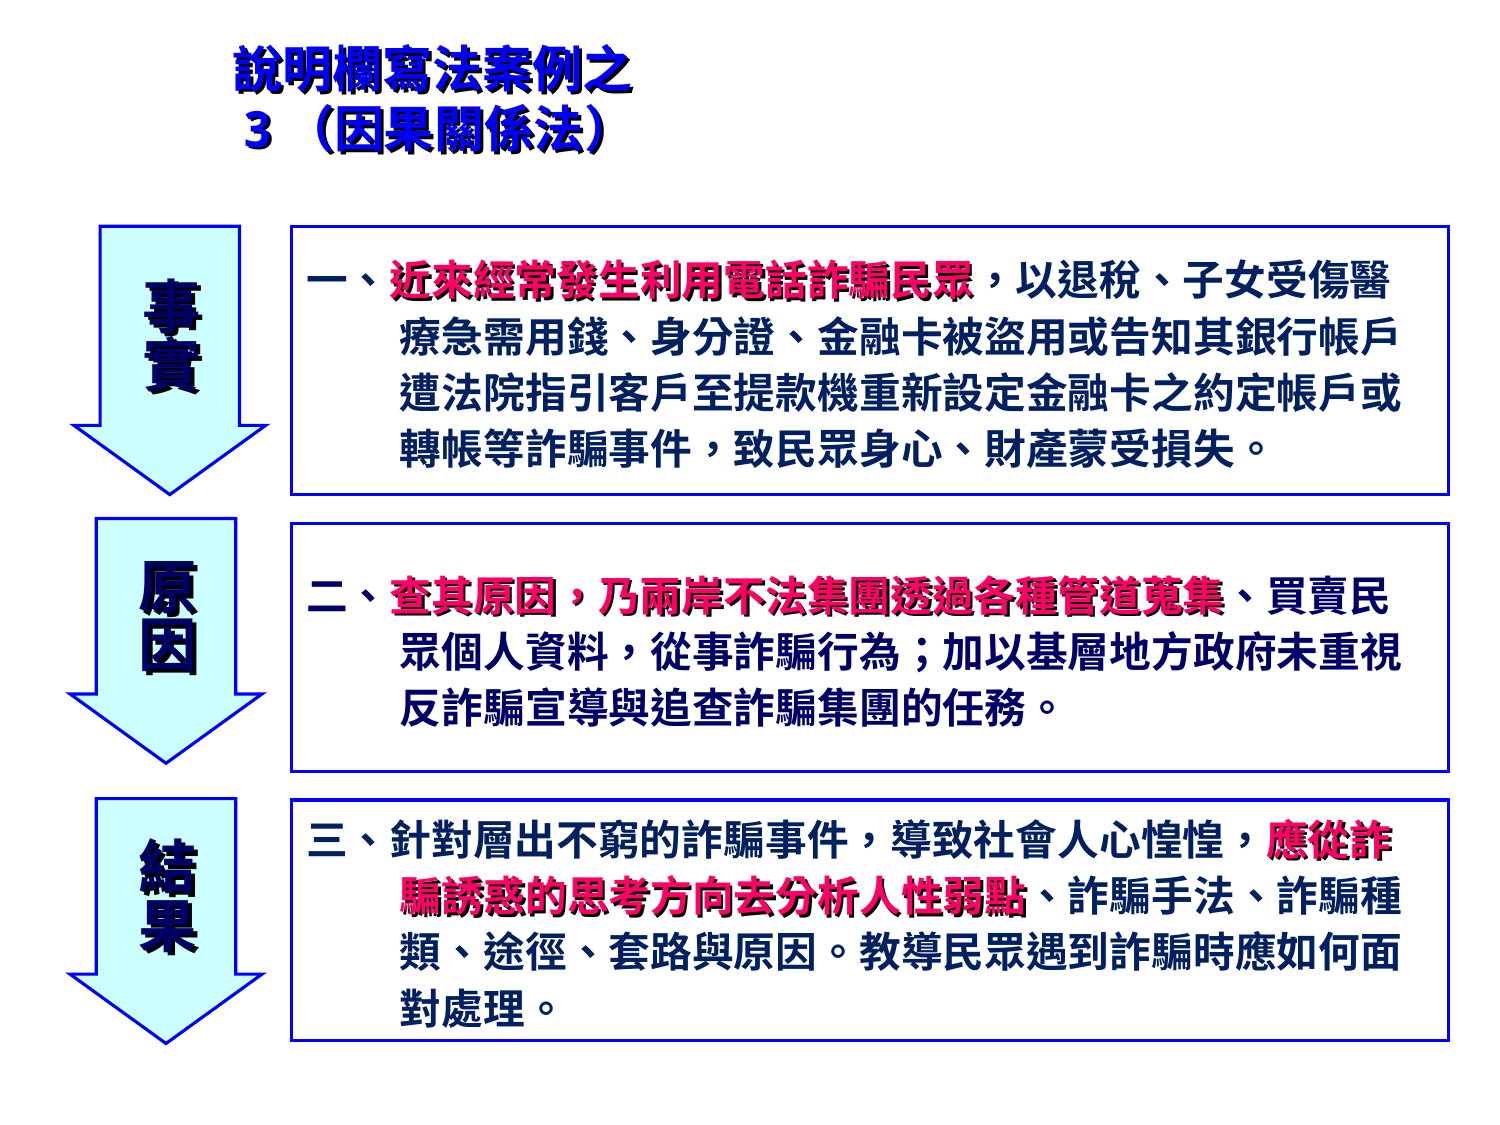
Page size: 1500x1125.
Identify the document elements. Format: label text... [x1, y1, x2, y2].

text_box 一、近來經常發生利用電話詐騙民眾，以退稅、子女受傷醫 療急需用錢、身分證、金融卡被盜用或告知其銀行帳戶 遭法院指引客戶至提款機重新設定金融卡之約定帳戶或 轉帳等詐騙事件，致民眾身心、財產蒙受損失。 [291, 226, 1449, 495]
text_box 說明欄寫法案例之3（因果關係法） [195, 19, 682, 176]
text_box 事實 [73, 226, 266, 495]
text_box 結果 [70, 798, 263, 1044]
text_box 原因 [70, 518, 263, 764]
text_box 二、查其原因，乃兩岸不法集團透過各種管道蒐集、買賣民 眾個人資料，從事詐騙行為；加以基層地方政府未重視 反詐騙宣導與追查詐騙集團的任務。 [291, 523, 1449, 771]
text_box 三、針對層出不窮的詐騙事件，導致社會人心惶惶，應從詐 騙誘惑的思考方向去分析人性弱點、詐騙手法、詐騙種 類、途徑、套路與原因。教導民眾遇到詐騙時應如何面 對處理。 [291, 800, 1449, 1040]
